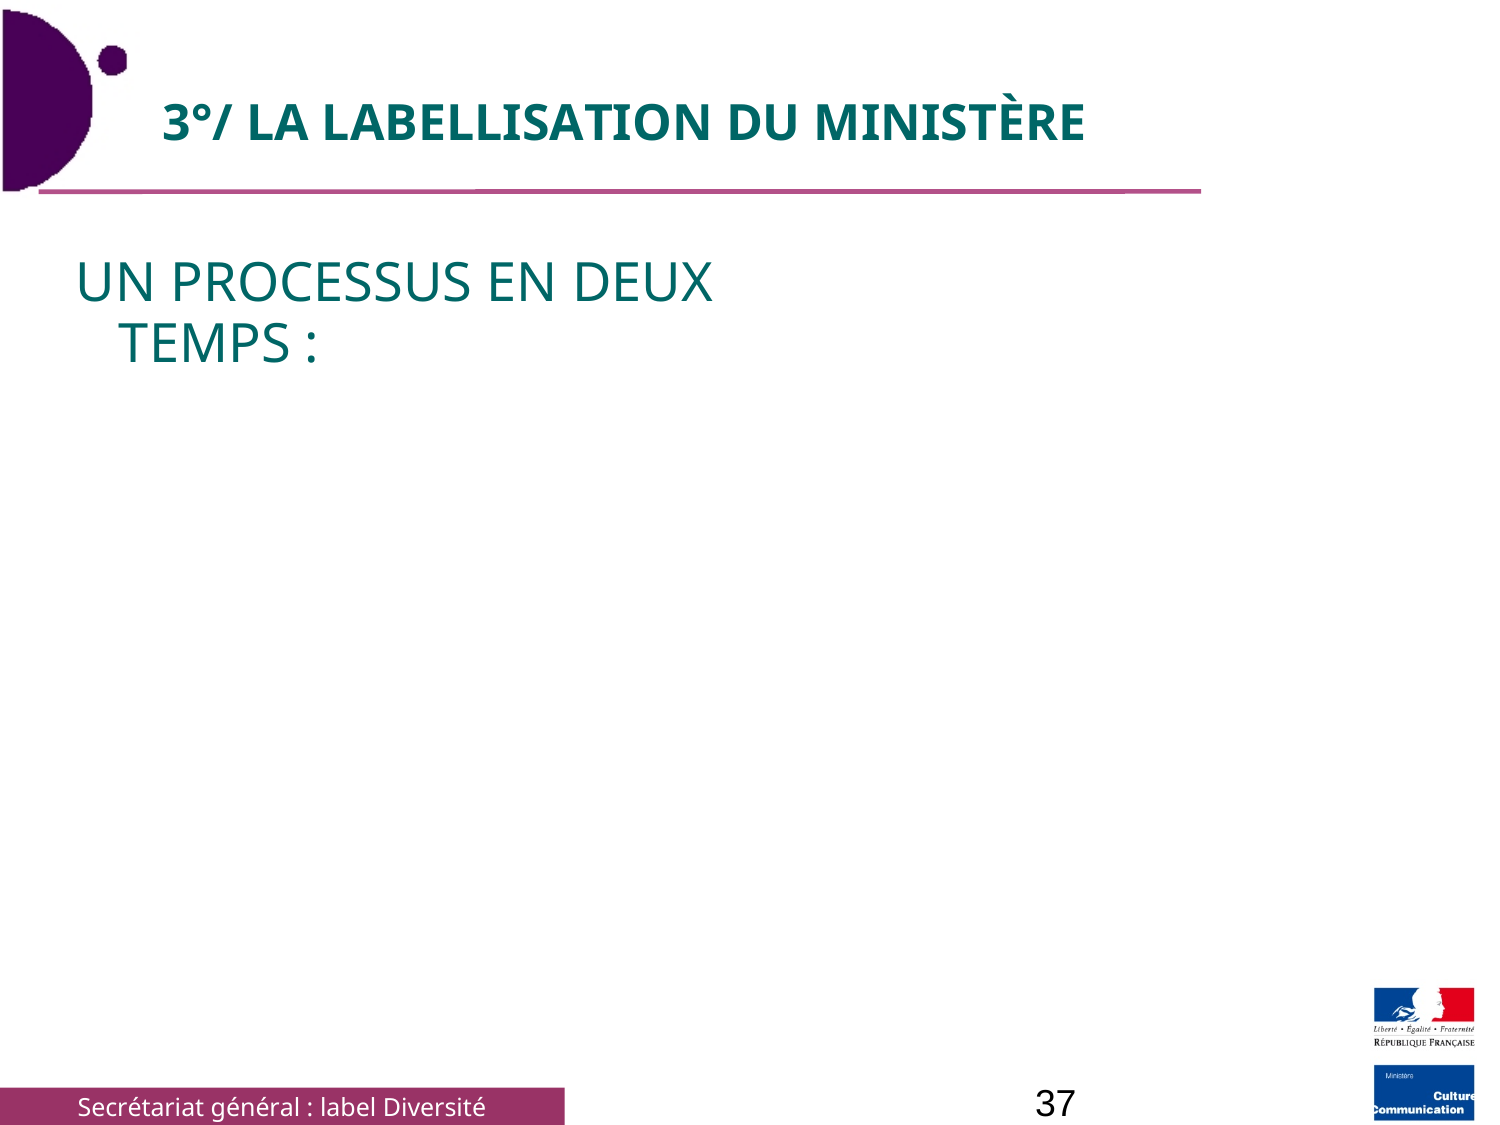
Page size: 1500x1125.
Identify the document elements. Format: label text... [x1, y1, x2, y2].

text_box UN PROCESSUS EN DEUX TEMPS : [60, 242, 944, 373]
picture [0, 0, 149, 204]
text_box <numéro> [1020, 1071, 1370, 1125]
text_box 3°/ LA LABELLISATION DU MINISTÈRE [147, 81, 1418, 160]
picture [1370, 979, 1477, 1125]
